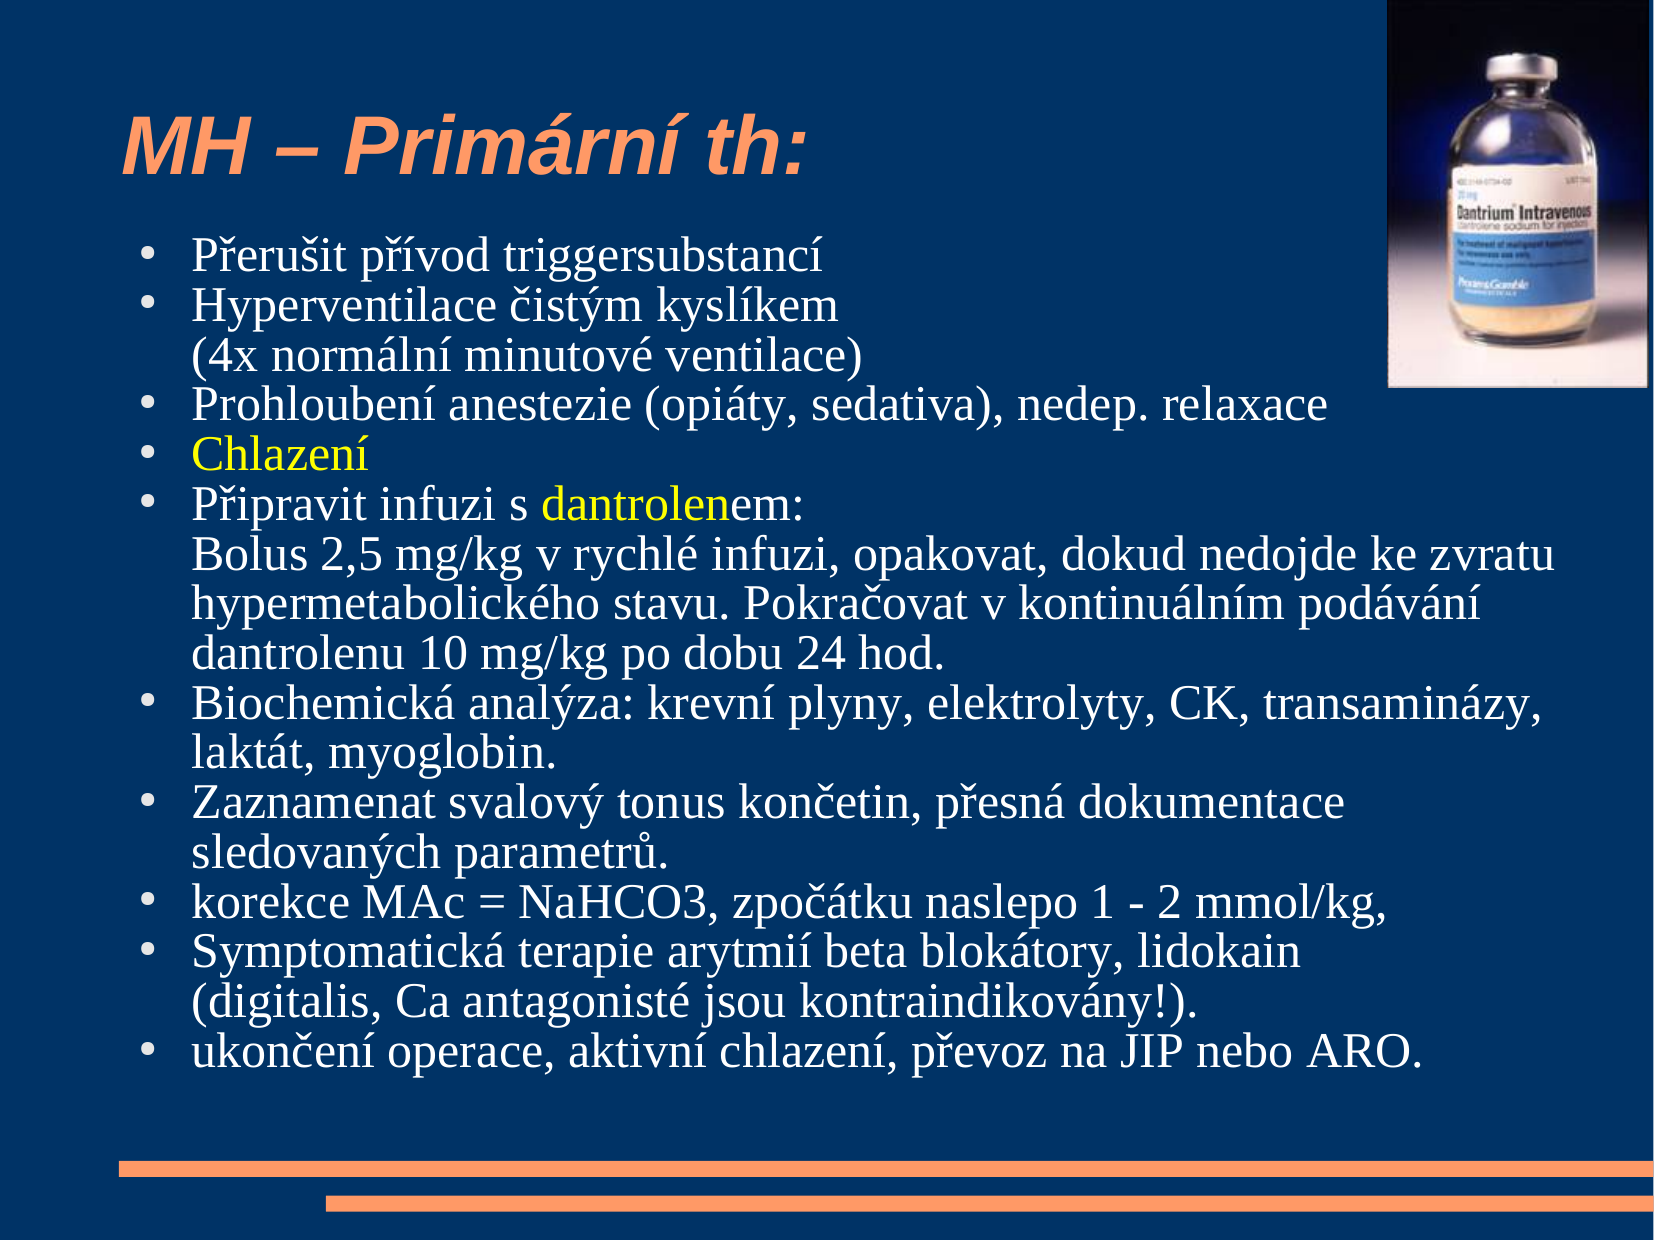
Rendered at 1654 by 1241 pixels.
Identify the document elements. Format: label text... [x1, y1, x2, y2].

picture [1387, 0, 1649, 388]
title MH – Primární th: [121, 46, 1387, 231]
list Přerušit přívod triggersubstancí Hyperventilace čistým kyslíkem (4x normální minutové ventilace) Prohloubení anestezie (opiáty, sedativa), nedep. relaxace Chlazení Připravit infuzi s dantrolenem: Bolus 2,5 mg/kg v rychlé infuzi, opakovat, dokud nedojde ke zvratu hypermetabolického stavu. Pokračovat v kontinuálním podávání dantrolenu 10 mg/kg po dobu 24 hod. Biochemická analýza: krevní plyny, elektrolyty, CK, transaminázy, laktát, myoglobin. Zaznamenat svalový tonus končetin, přesná dokumentace sledovaných parametrů. korekce MAc = NaHCO3, zpočátku naslepo 1 - 2 mmol/kg, Symptomatická terapie arytmií beta blokátory, lidokain (digitalis, Ca antagonisté jsou kontraindikovány!). ukončení operace, aktivní chlazení, převoz na JIP nebo ARO. [121, 231, 1561, 1145]
